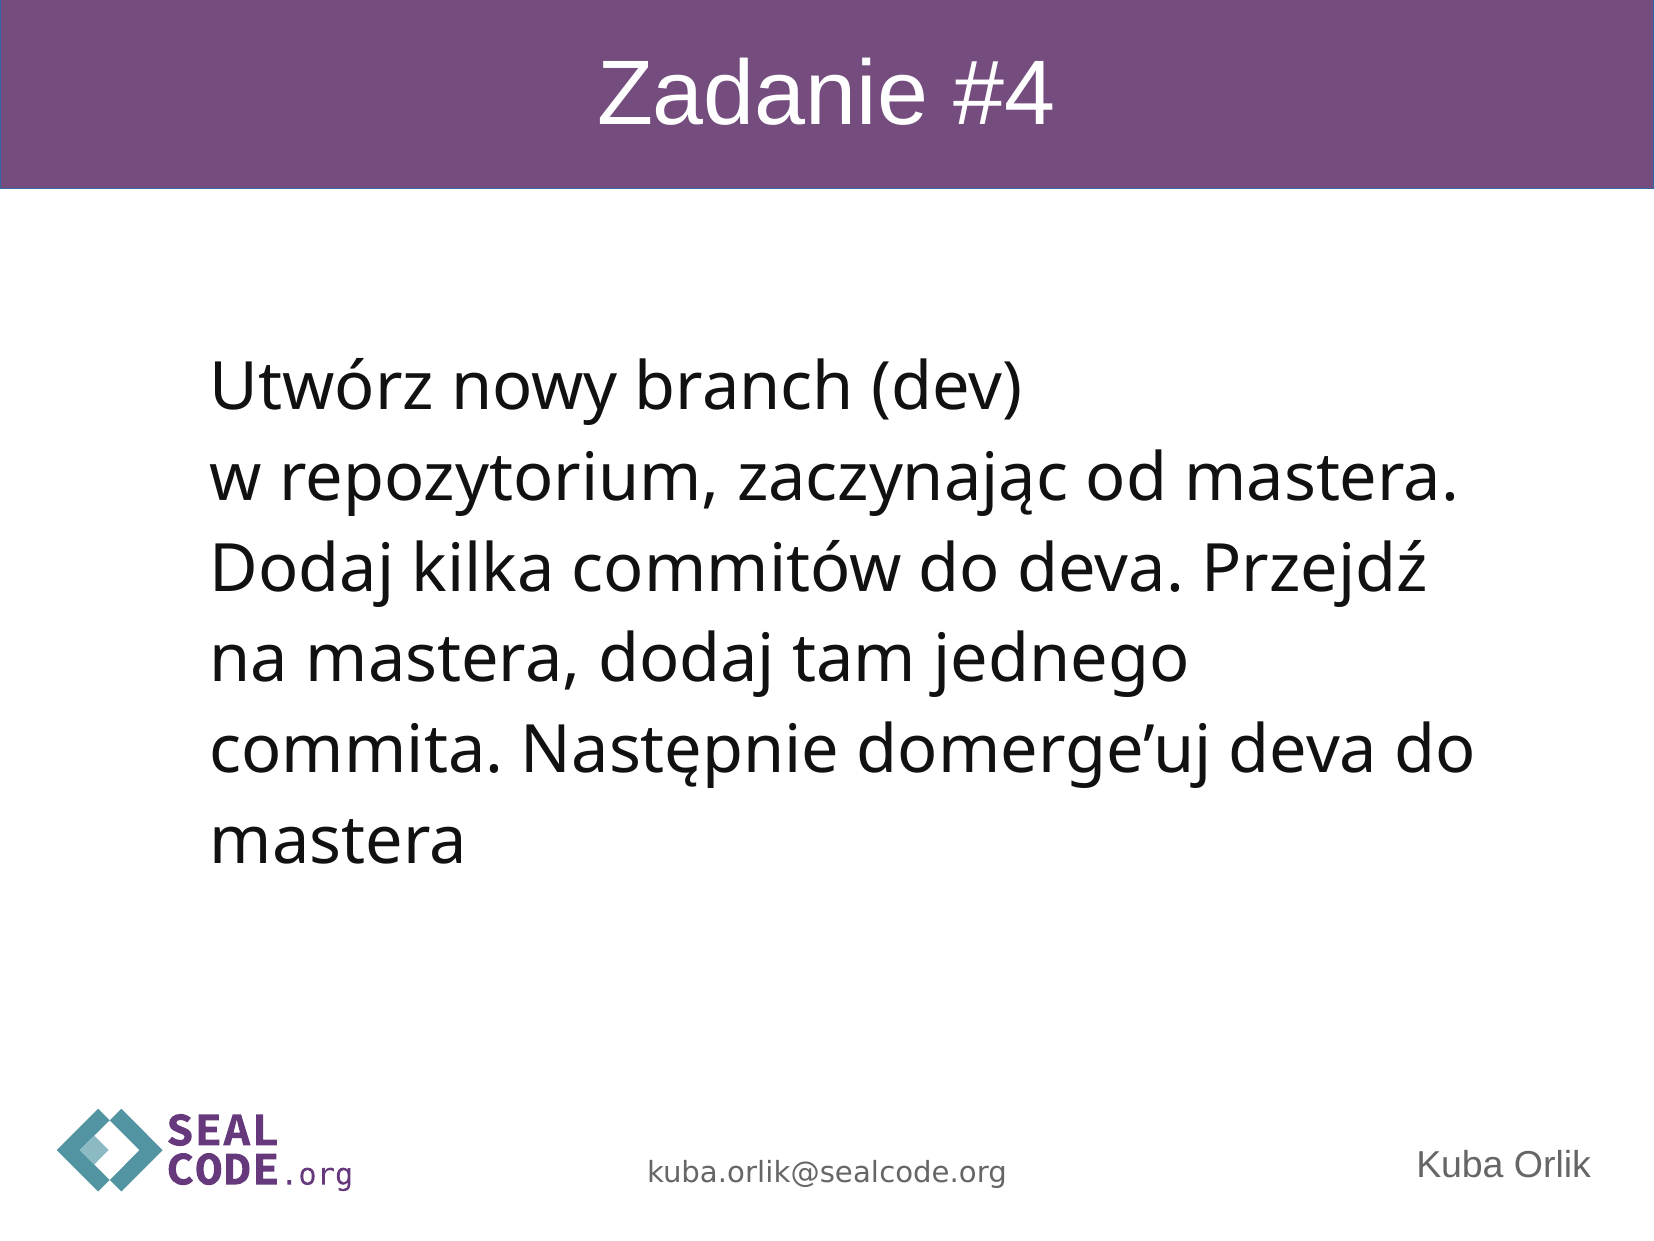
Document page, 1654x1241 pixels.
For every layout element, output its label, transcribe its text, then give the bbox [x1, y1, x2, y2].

title Zadanie #4 [0, 0, 1653, 188]
text_box Utwórz nowy branch (dev) w repozytorium, zaczynając od mastera. Dodaj kilka commitów do deva. Przejdź na mastera, dodaj tam jednego commita. Następnie domerge’uj deva do mastera [159, 330, 1494, 891]
